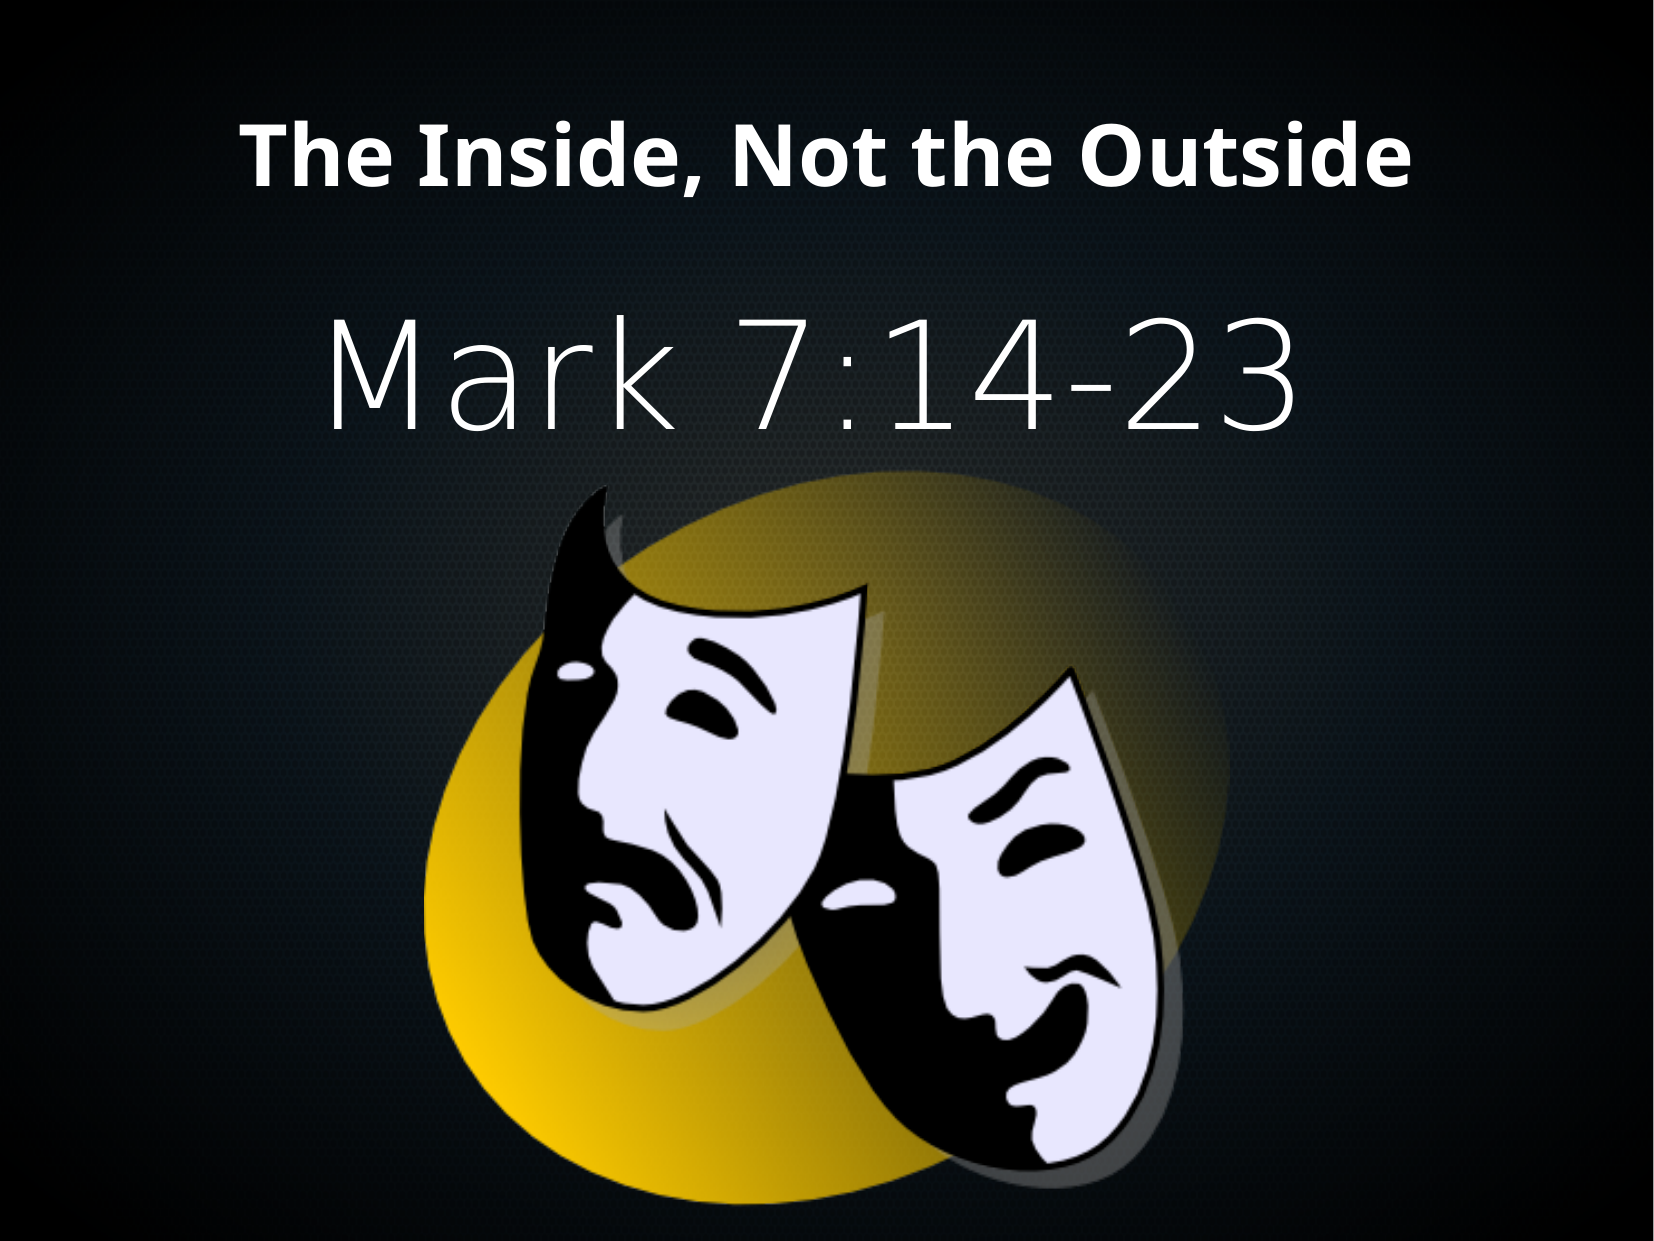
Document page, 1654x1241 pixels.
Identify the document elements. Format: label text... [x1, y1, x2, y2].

title The Inside, Not the Outside [82, 49, 1571, 257]
picture [0, 0, 1654, 1241]
list Mark 7:14-23 [82, 290, 1538, 1010]
